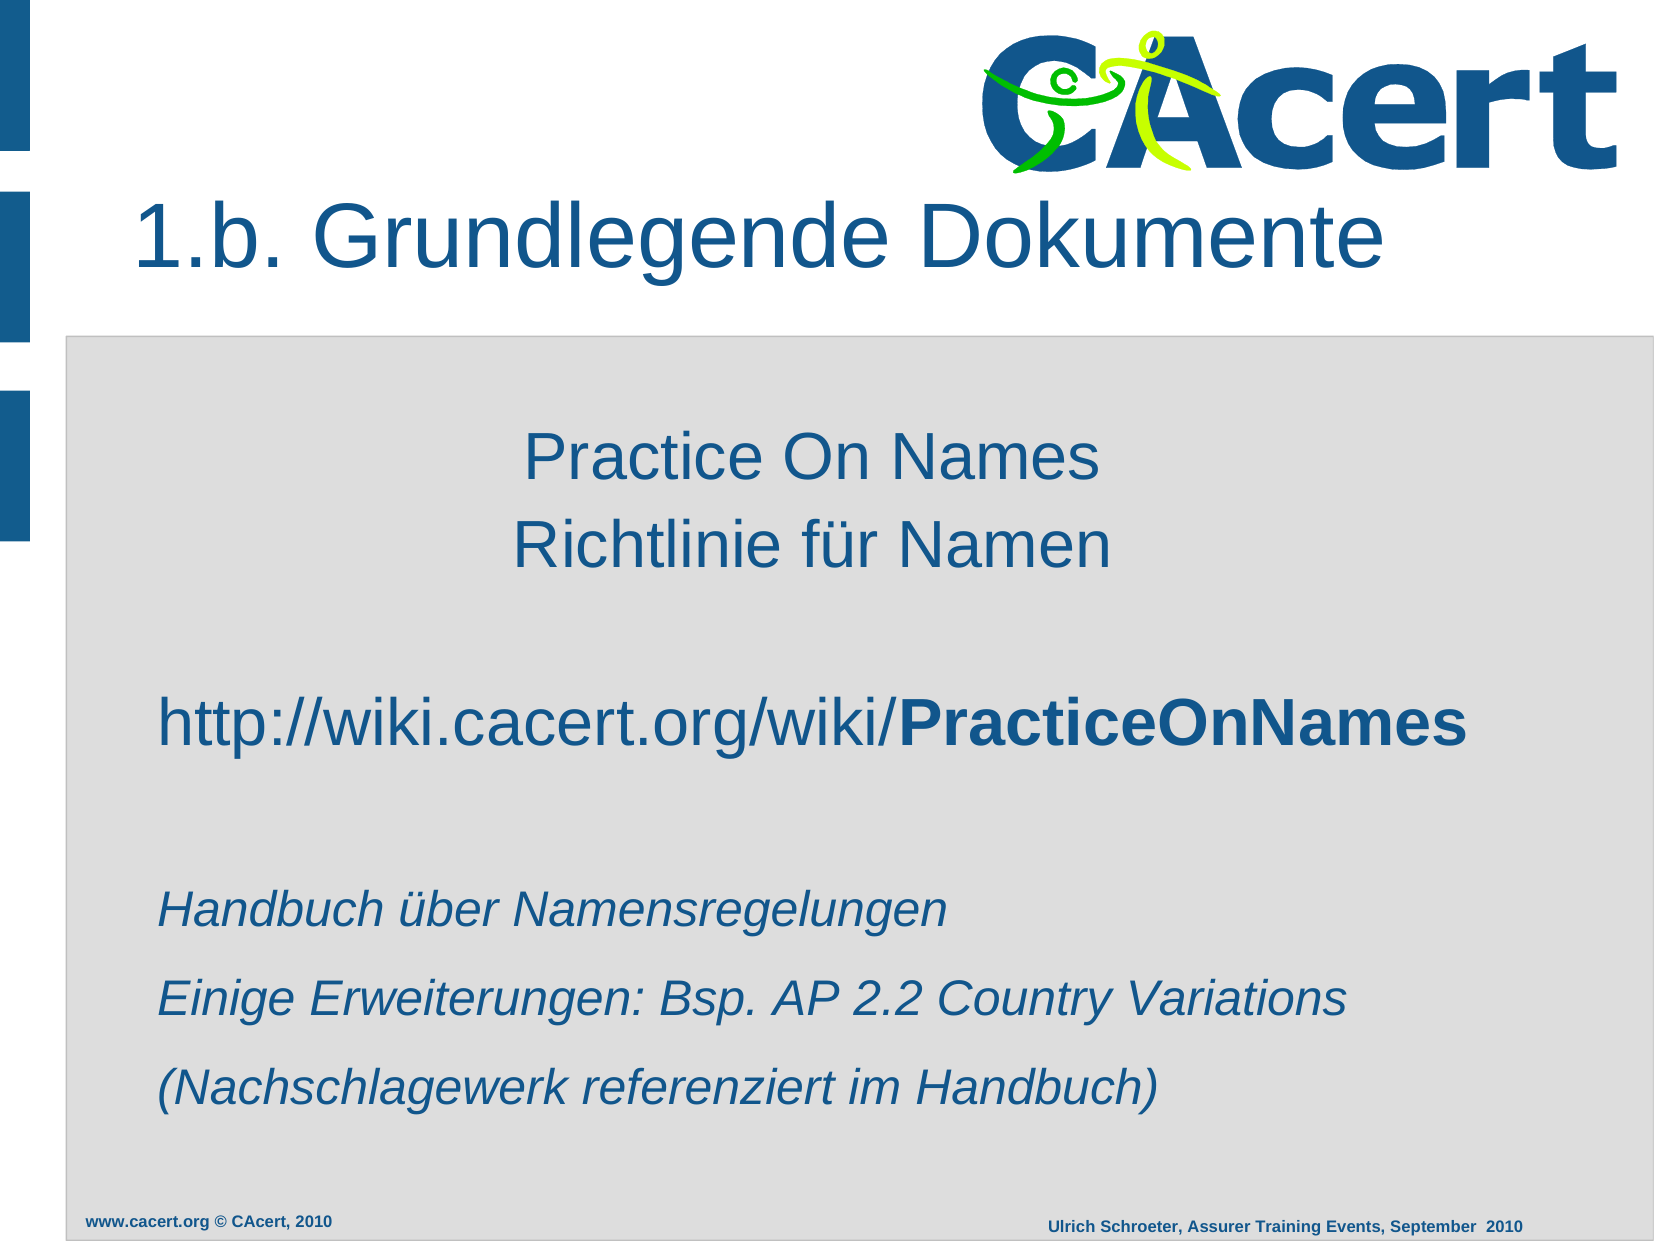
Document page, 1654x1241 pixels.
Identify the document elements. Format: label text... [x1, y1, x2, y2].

text_box Practice On Names Richtlinie für Namen http://wiki.cacert.org/wiki/PracticeOnNames Handbuch über Namensregelungen Einige Erweiterungen: Bsp. AP 2.2 Country Variations (Nachschlagewerk referenziert im Handbuch) [142, 397, 1484, 1123]
text_box 1.b. Grundlegende Dokumente [118, 177, 1403, 295]
